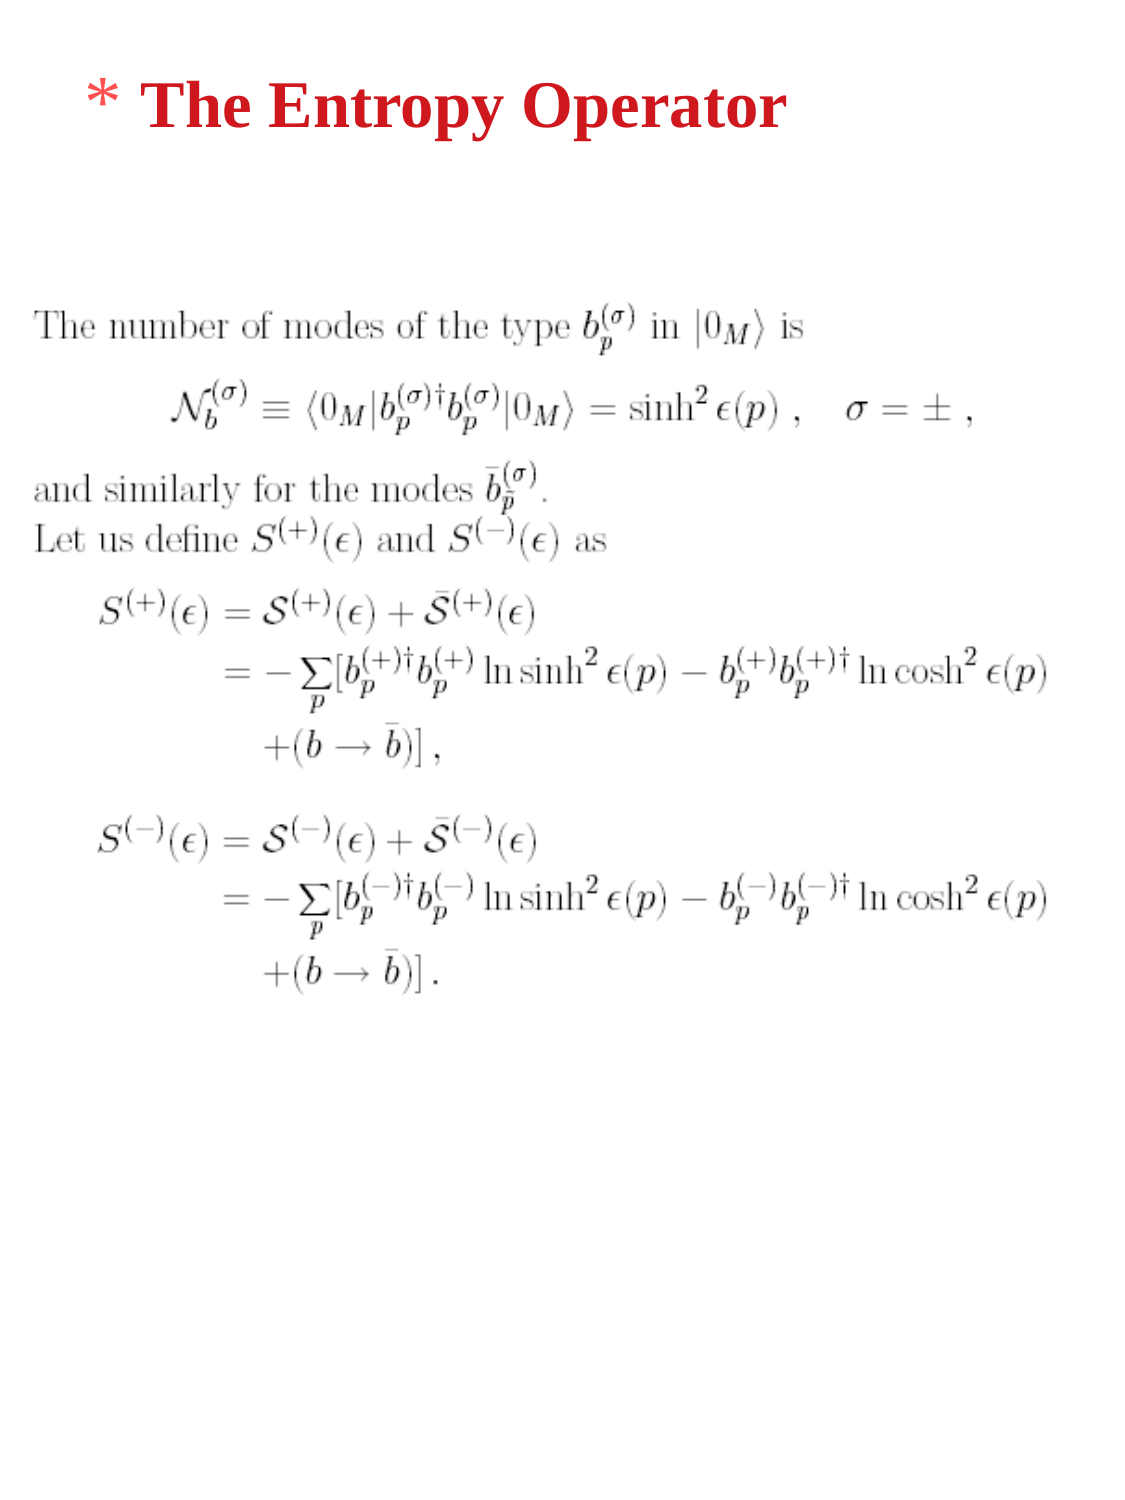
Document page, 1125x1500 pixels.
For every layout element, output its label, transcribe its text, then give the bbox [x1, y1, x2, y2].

picture [24, 300, 1113, 1016]
title * The Entropy Operator [34, 0, 850, 201]
